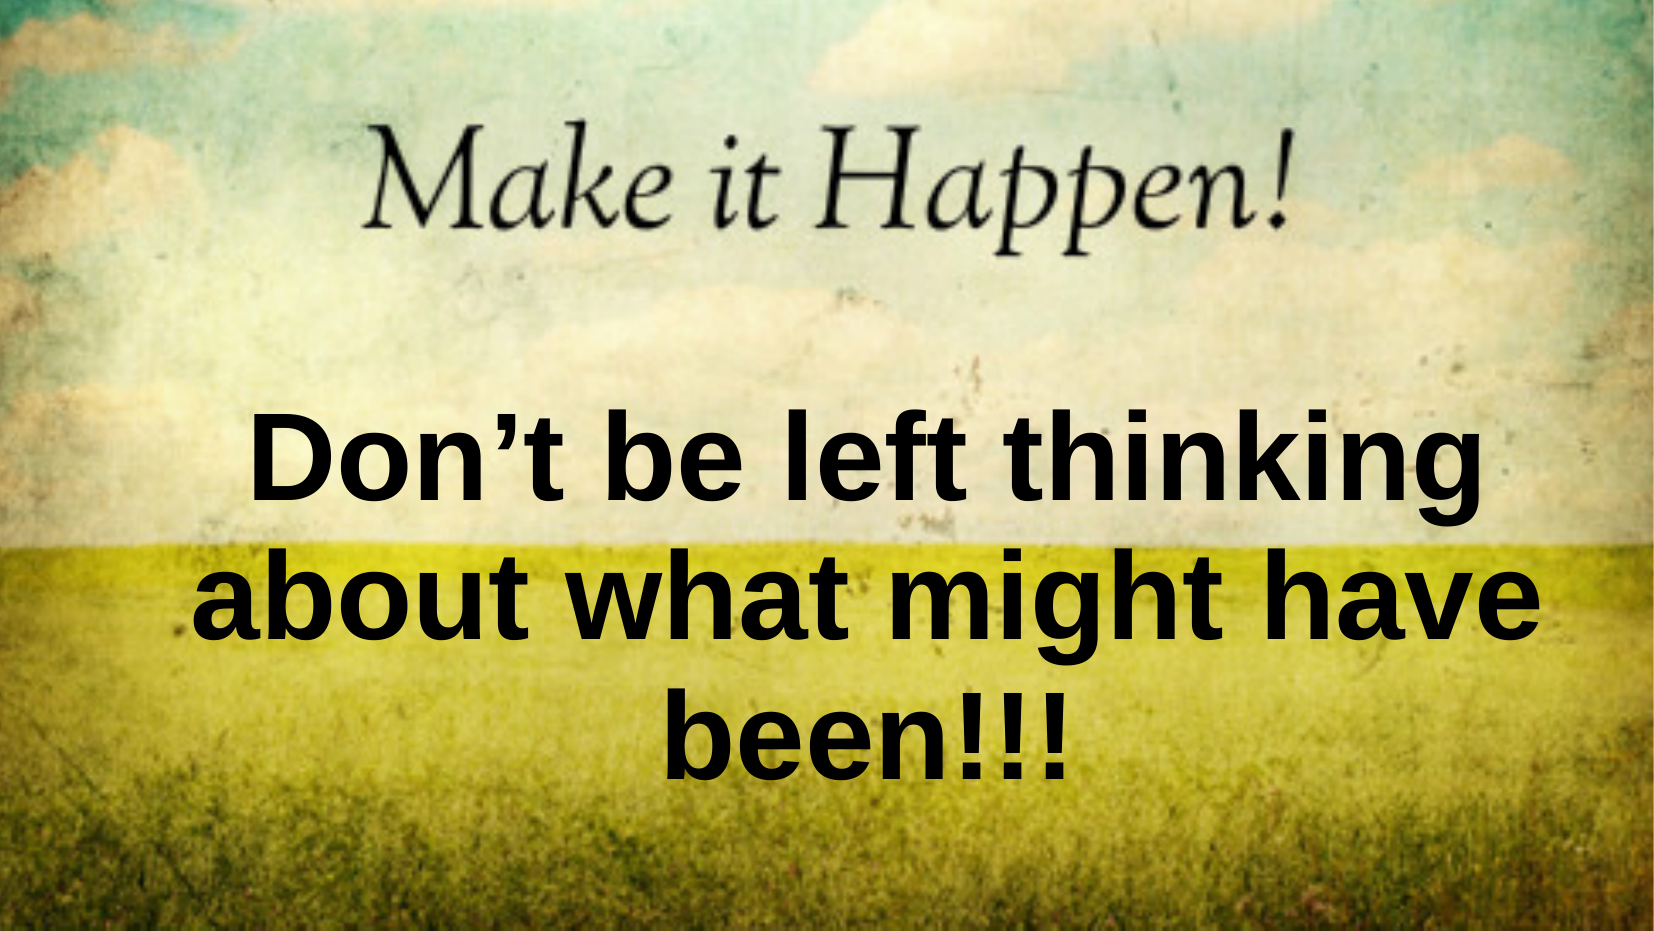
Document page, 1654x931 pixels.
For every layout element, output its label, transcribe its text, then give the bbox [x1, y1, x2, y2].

list Don’t be left thinking about what might have been!!! [30, 217, 1636, 901]
picture [0, 0, 1654, 931]
